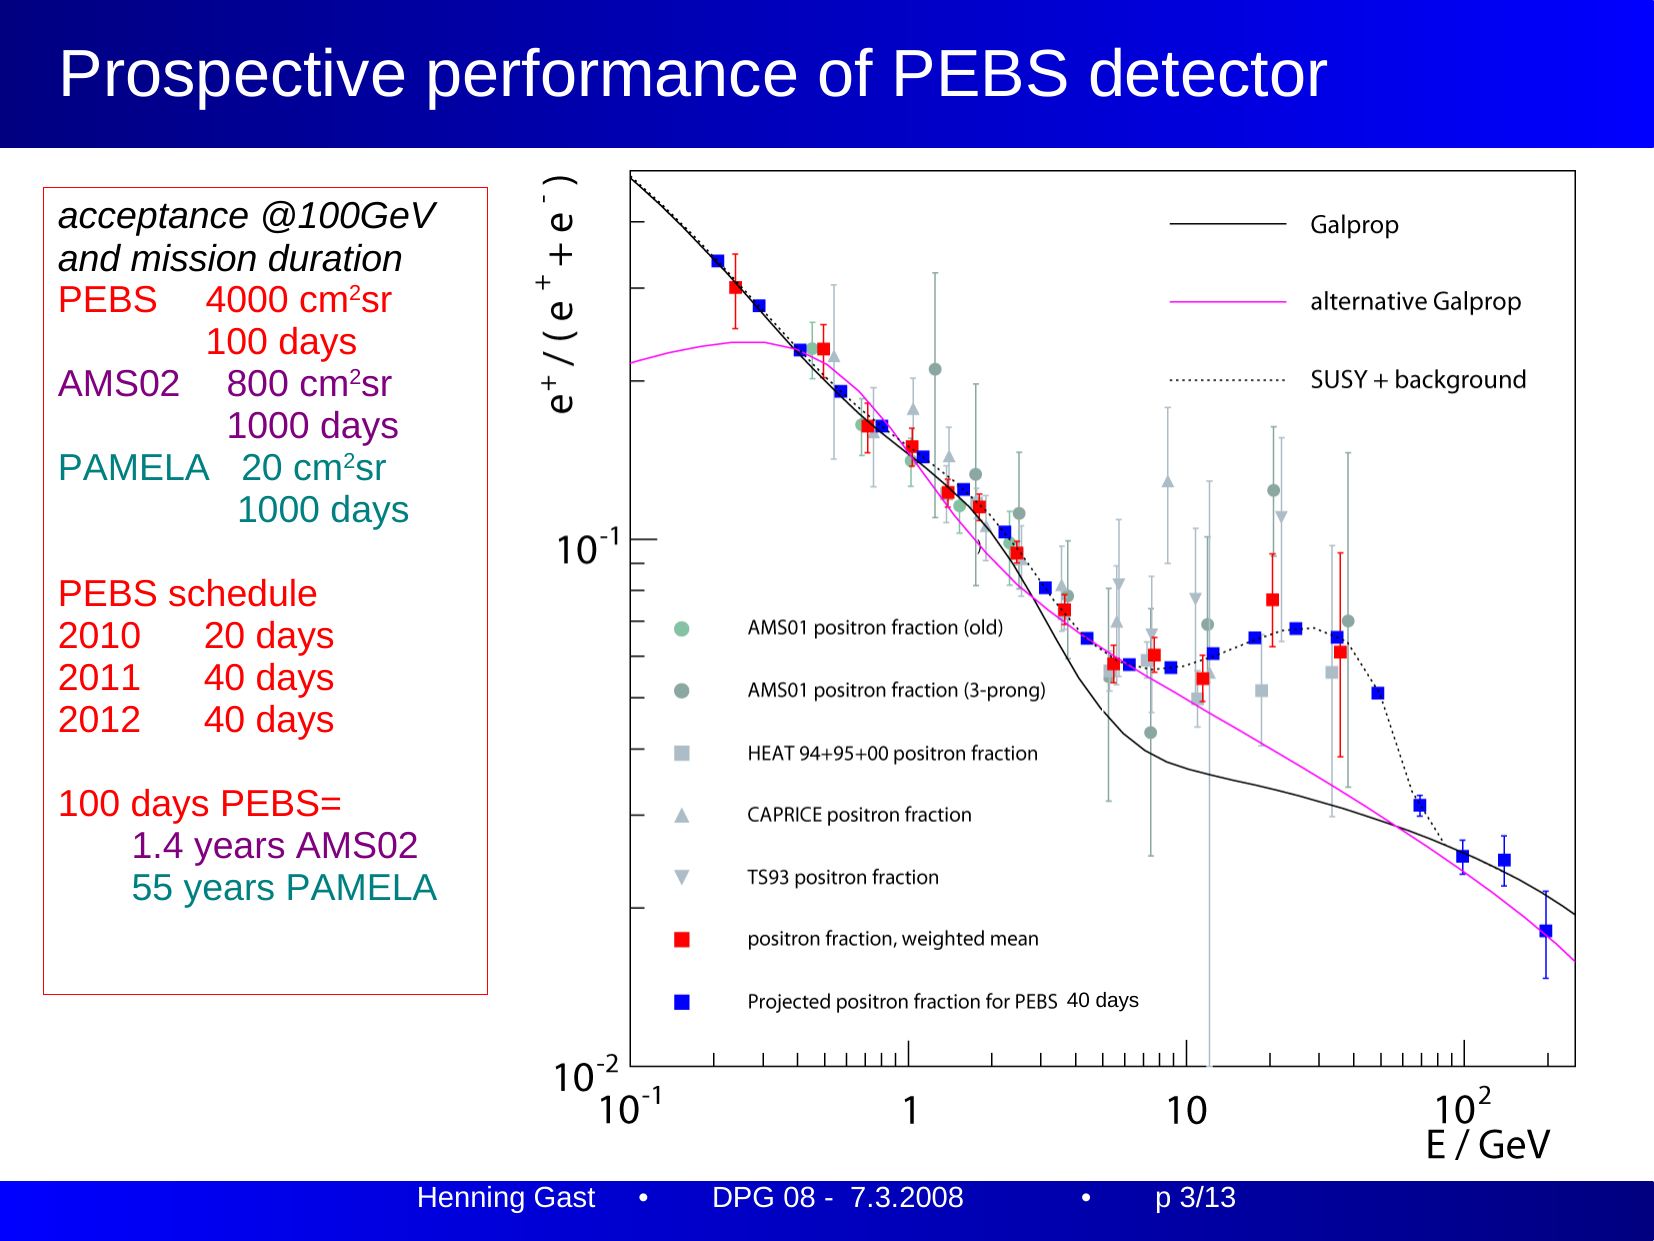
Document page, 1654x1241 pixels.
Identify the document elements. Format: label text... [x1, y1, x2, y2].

text_box 40 days [1052, 980, 1165, 1025]
text_box acceptance @100GeV and mission duration PEBS 4000 cm2sr 100 days AMS02 800 cm2sr 1000 days PAMELA 20 cm2sr 1000 days PEBS schedule 2010 20 days 2011 40 days 2012 40 days 100 days PEBS= 1.4 years AMS02 55 years PAMELA [43, 187, 488, 995]
picture [527, 170, 1576, 1169]
title Prospective performance of PEBS detector [0, 0, 1654, 148]
